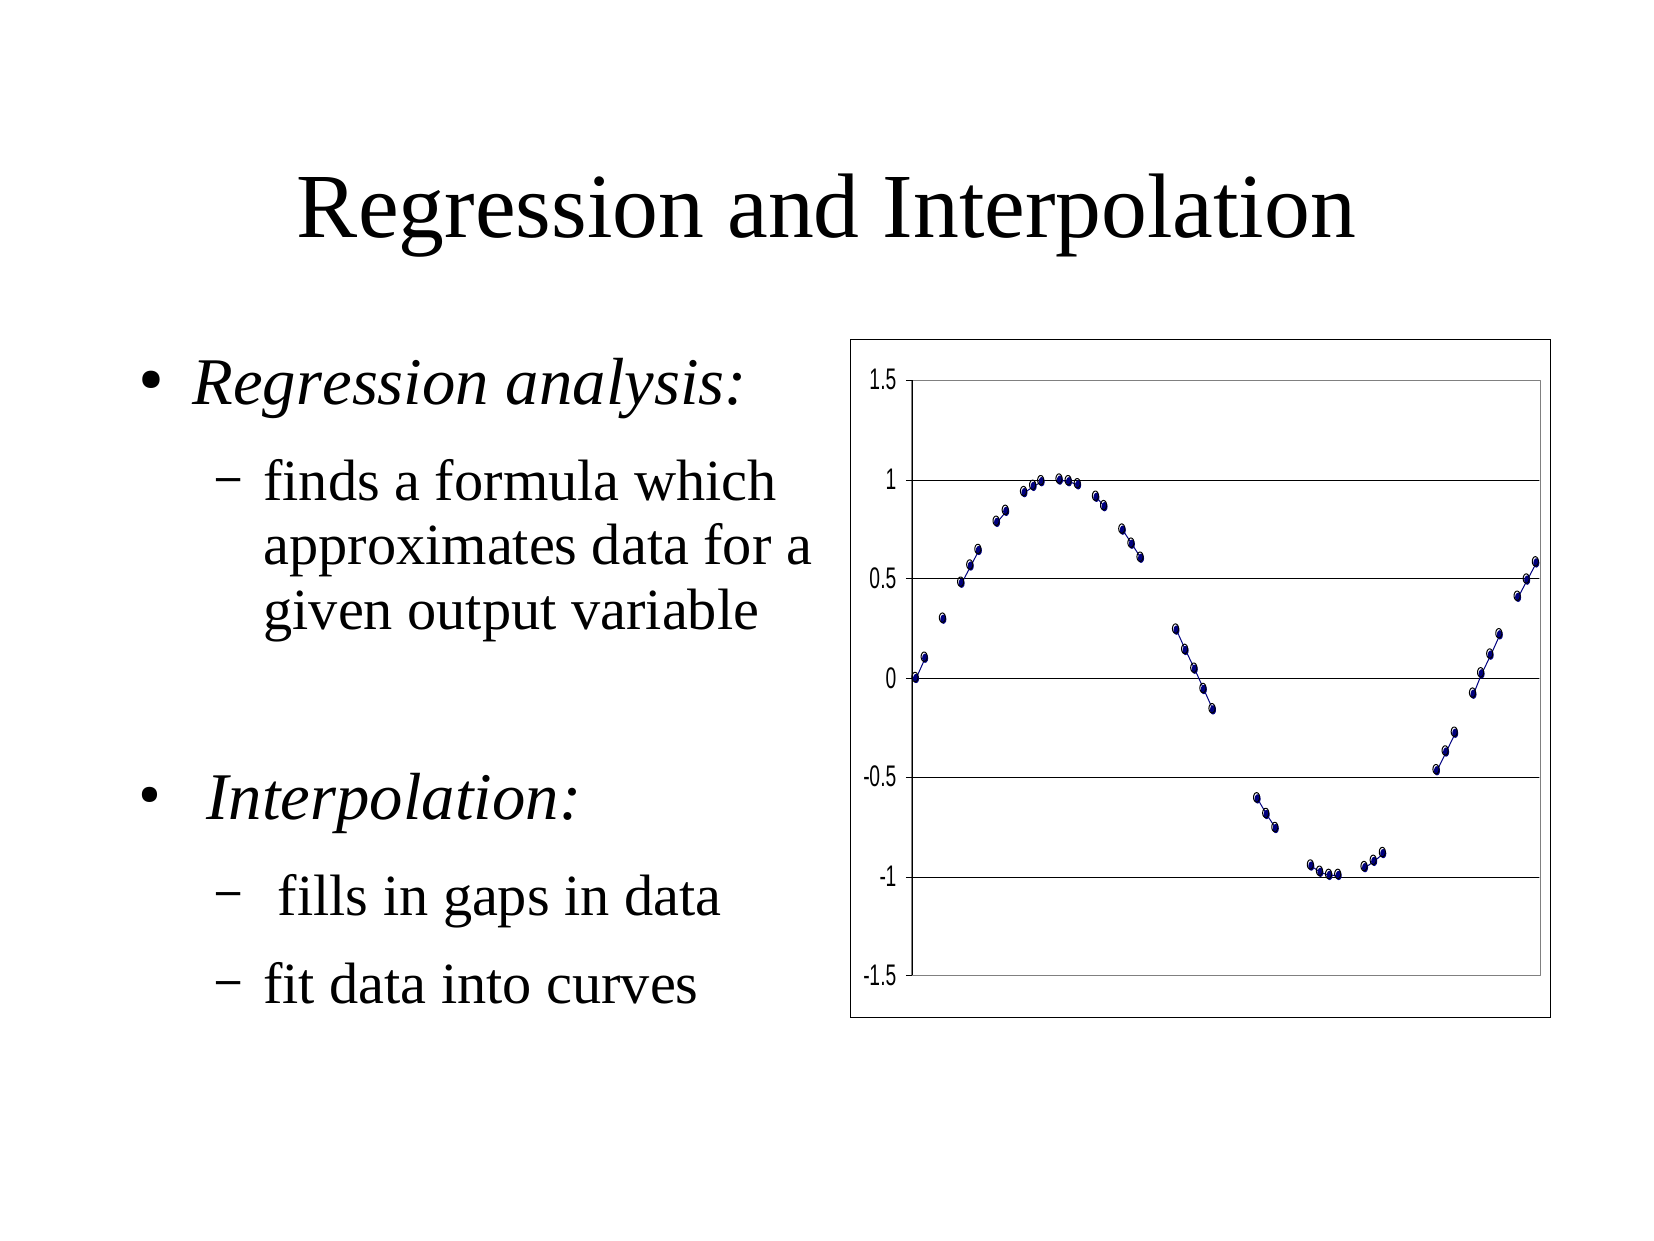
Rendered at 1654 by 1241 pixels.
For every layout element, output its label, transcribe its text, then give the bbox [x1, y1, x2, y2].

list Regression analysis: finds a formula which approximates data for a given output variable Interpolation: fills in gaps in data fit data into curves [121, 344, 839, 1127]
chart [845, 331, 1556, 1024]
title Regression and Interpolation [121, 102, 1534, 311]
